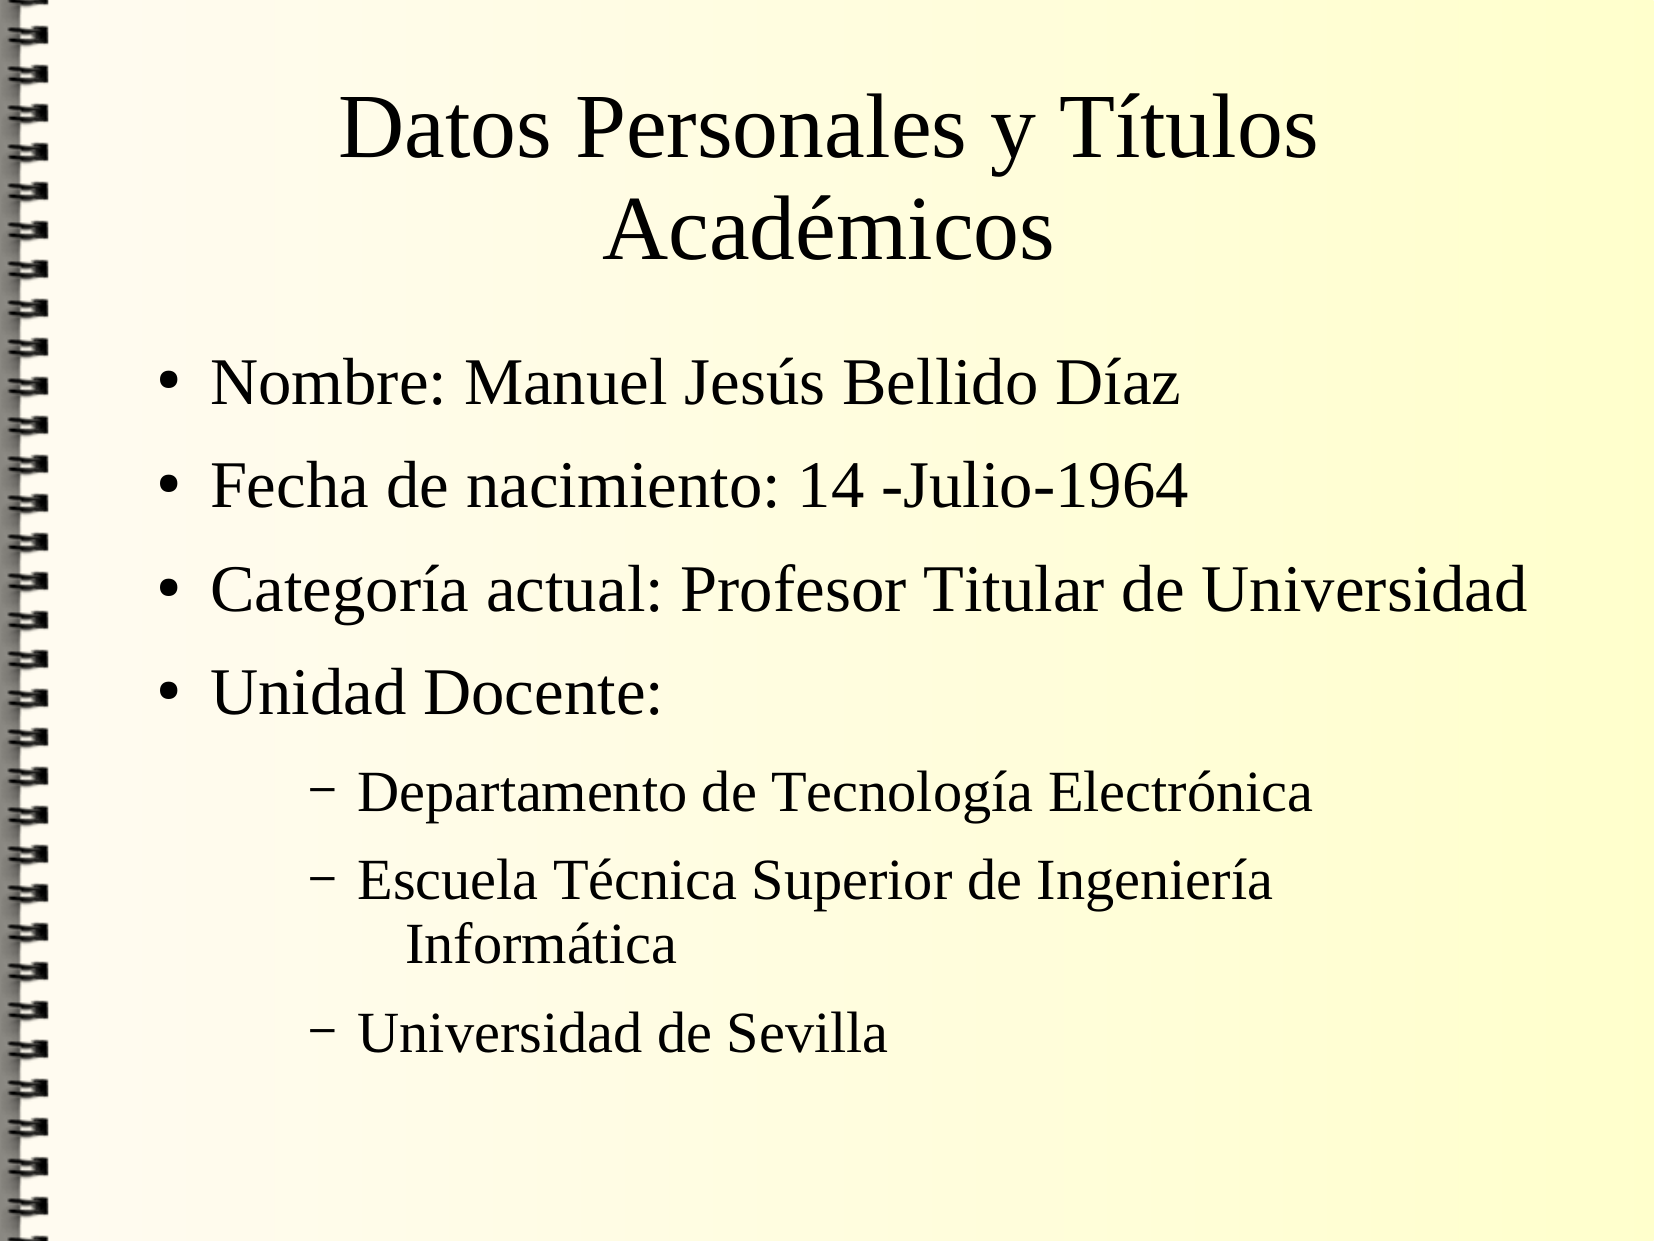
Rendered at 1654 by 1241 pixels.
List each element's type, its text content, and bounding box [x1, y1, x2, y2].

list Nombre: Manuel Jesús Bellido Díaz Fecha de nacimiento: 14 -Julio-1964 Categoría actual: Profesor Titular de Universidad Unidad Docente: Departamento de Tecnología Electrónica Escuela Técnica Superior de Ingeniería Informática Universidad de Sevilla [121, 344, 1534, 1127]
title Datos Personales y Títulos Académicos [123, 73, 1536, 281]
picture [0, 0, 1654, 1241]
